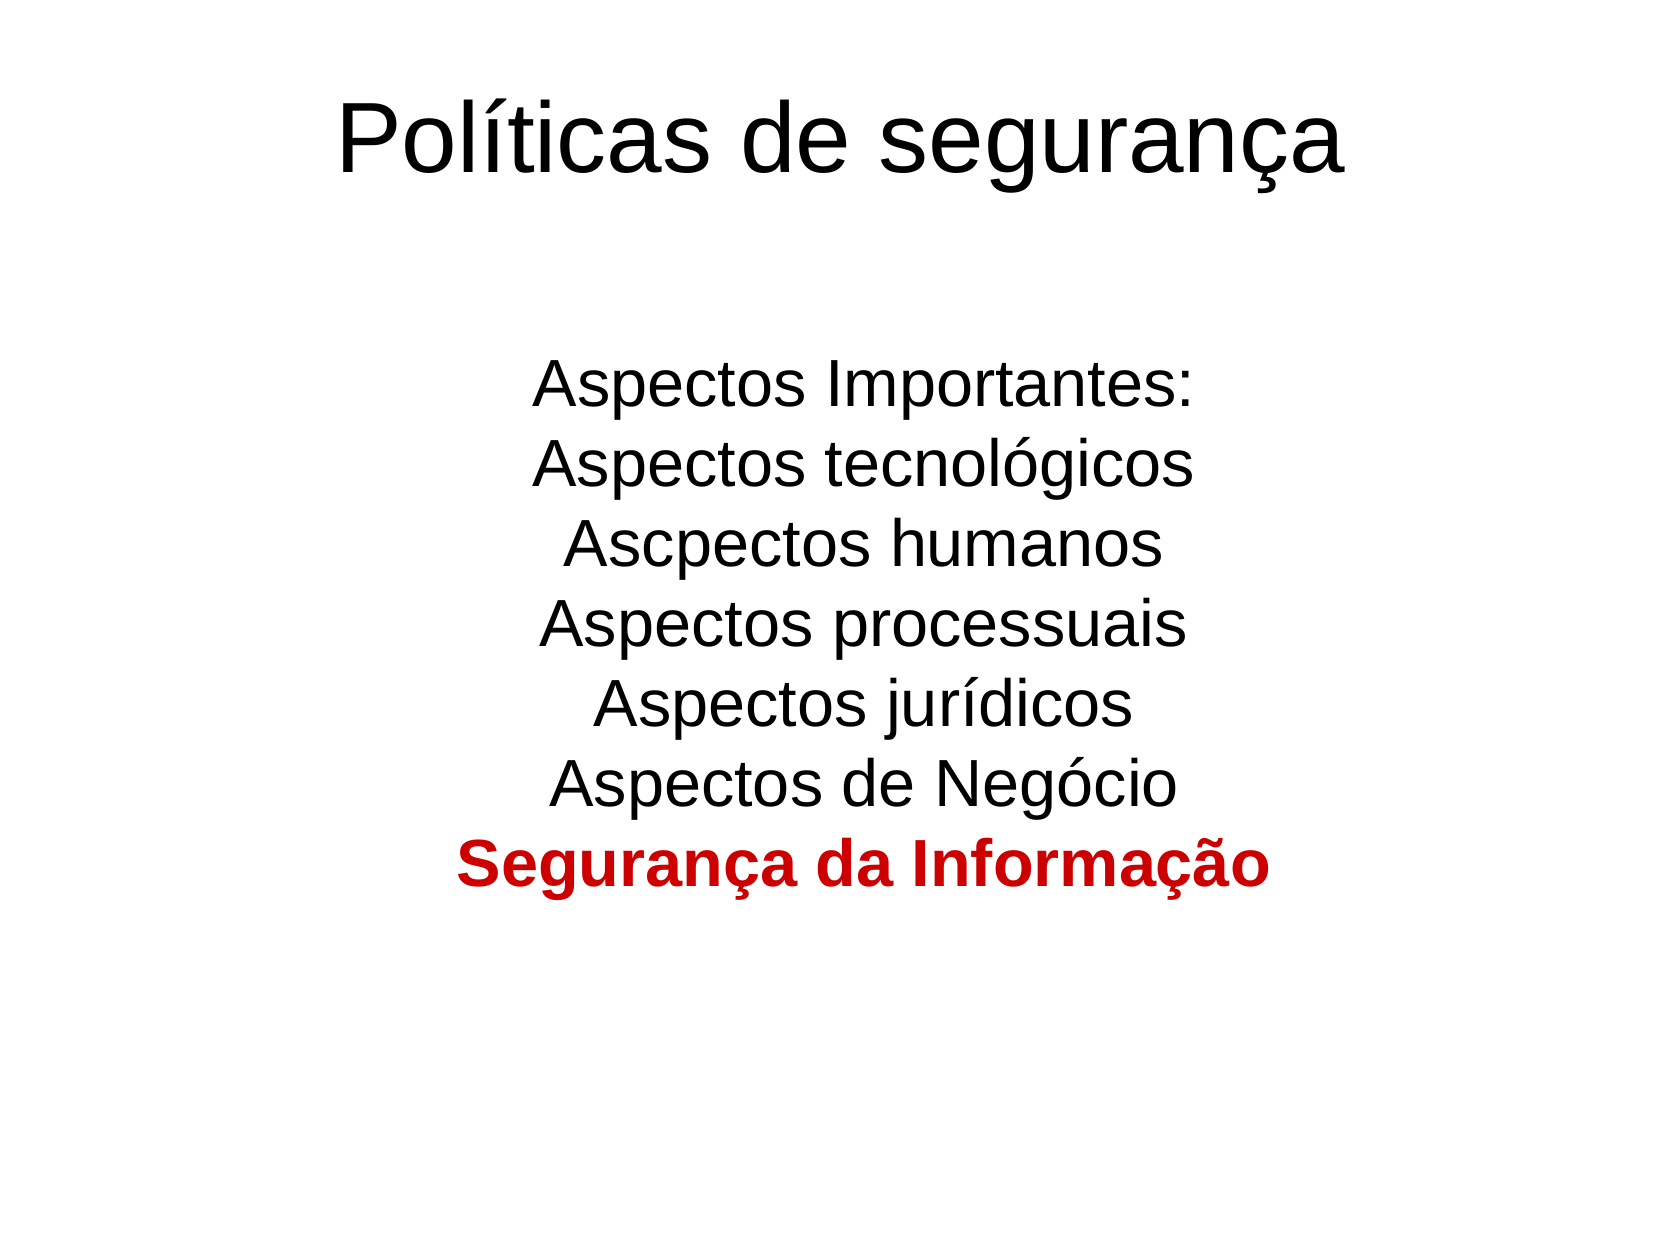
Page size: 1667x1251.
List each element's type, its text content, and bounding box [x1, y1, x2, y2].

title Políticas de segurança [150, 66, 1531, 259]
subtitle Aspectos Importantes: Aspectos tecnológicos Ascpectos humanos Aspectos processuais Aspectos jurídicos Aspectos de Negócio Segurança da Informação [276, 253, 1452, 1119]
